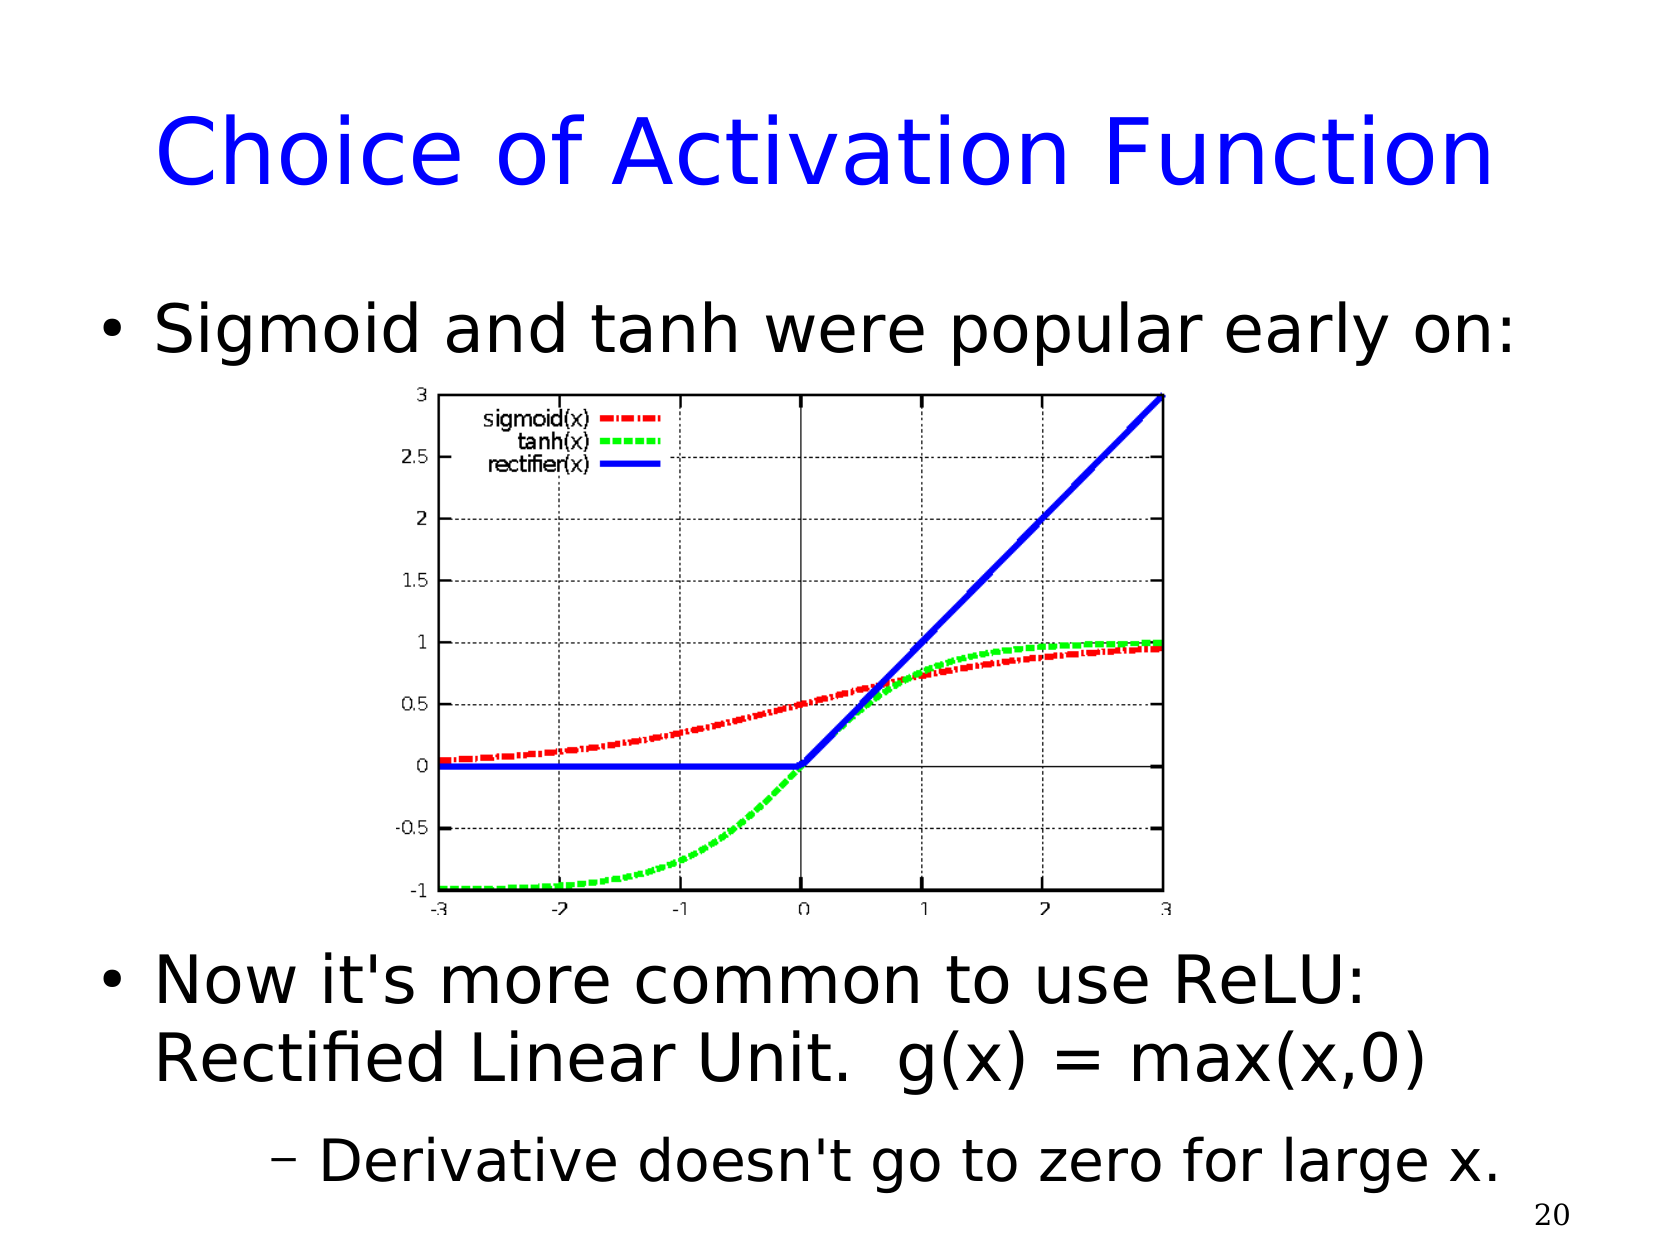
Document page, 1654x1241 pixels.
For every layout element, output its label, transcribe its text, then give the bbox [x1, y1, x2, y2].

title Choice of Activation Function [82, 49, 1571, 257]
picture [396, 385, 1172, 915]
list Sigmoid and tanh were popular early on: Now it's more common to use ReLU: Rectified Linear Unit. g(x) = max(x,0) Derivative doesn't go to zero for large x. [82, 290, 1571, 1195]
